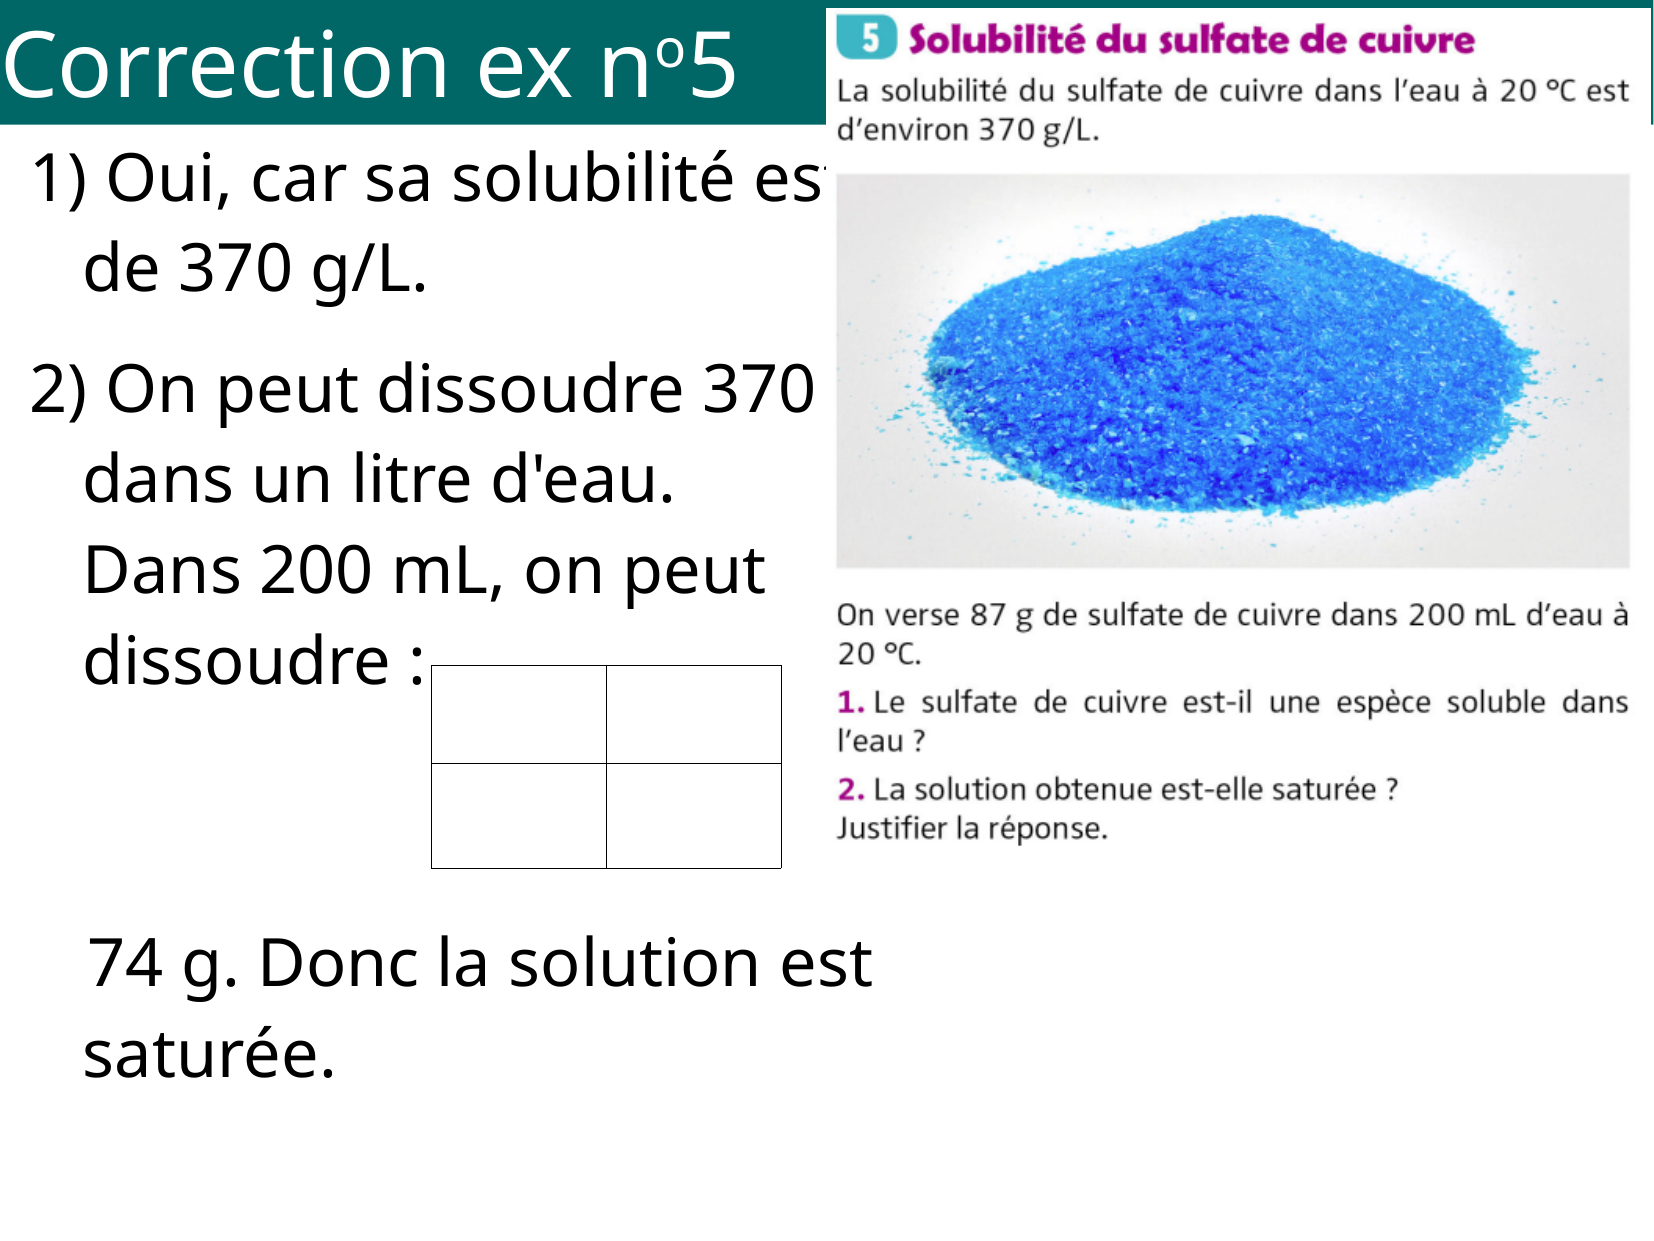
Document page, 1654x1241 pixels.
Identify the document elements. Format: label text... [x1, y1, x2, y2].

title Correction ex no5 [0, 4, 1654, 120]
table_header [607, 666, 781, 763]
list Oui, car sa solubilité est de 370 g/L. On peut dissoudre 370 g dans un litre d'eau. Dans 200 mL, on peut dissoudre : 74 g. Donc la solution est saturée. [11, 129, 1642, 1229]
picture [826, 8, 1651, 871]
table_header [432, 666, 606, 763]
table_cell [432, 764, 606, 868]
table_cell [607, 764, 781, 868]
